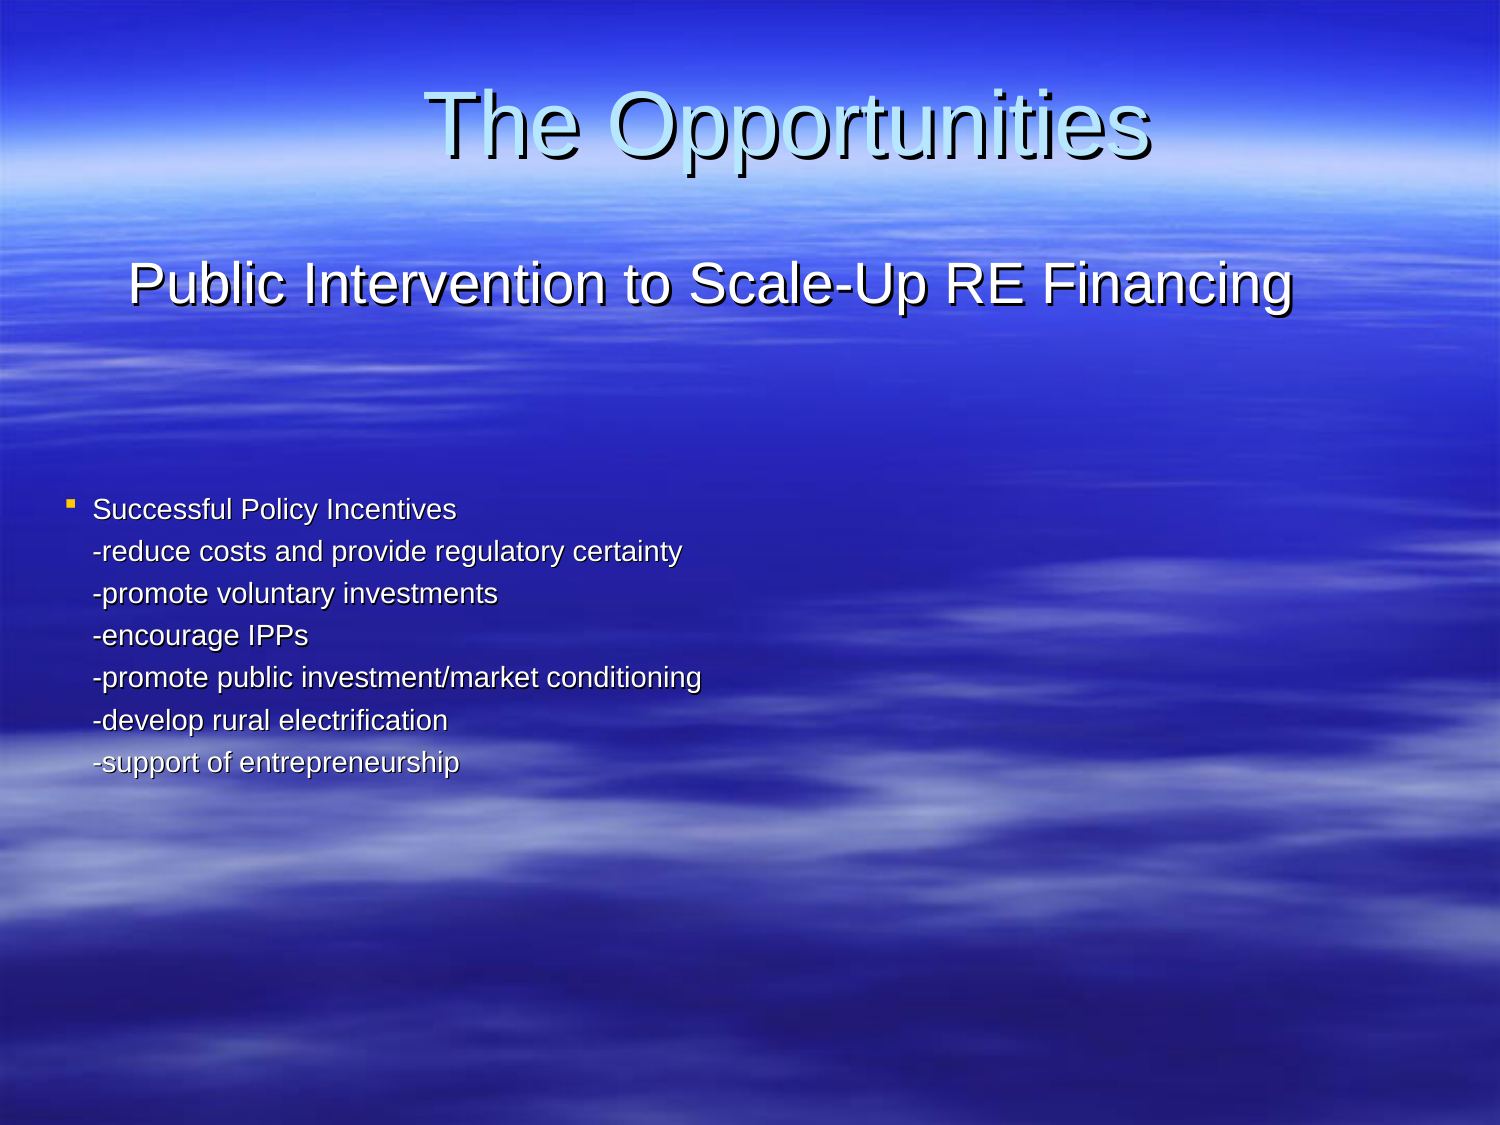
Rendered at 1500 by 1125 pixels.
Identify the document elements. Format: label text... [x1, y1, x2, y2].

picture [0, 0, 1500, 1125]
list Successful Policy Incentives -reduce costs and provide regulatory certainty -promote voluntary investments -encourage IPPs -promote public investment/market conditioning -develop rural electrification -support of entrepreneurship [49, 482, 1451, 834]
title The Opportunities [112, 24, 1463, 213]
list Public Intervention to Scale-Up RE Financing [112, 237, 1463, 597]
